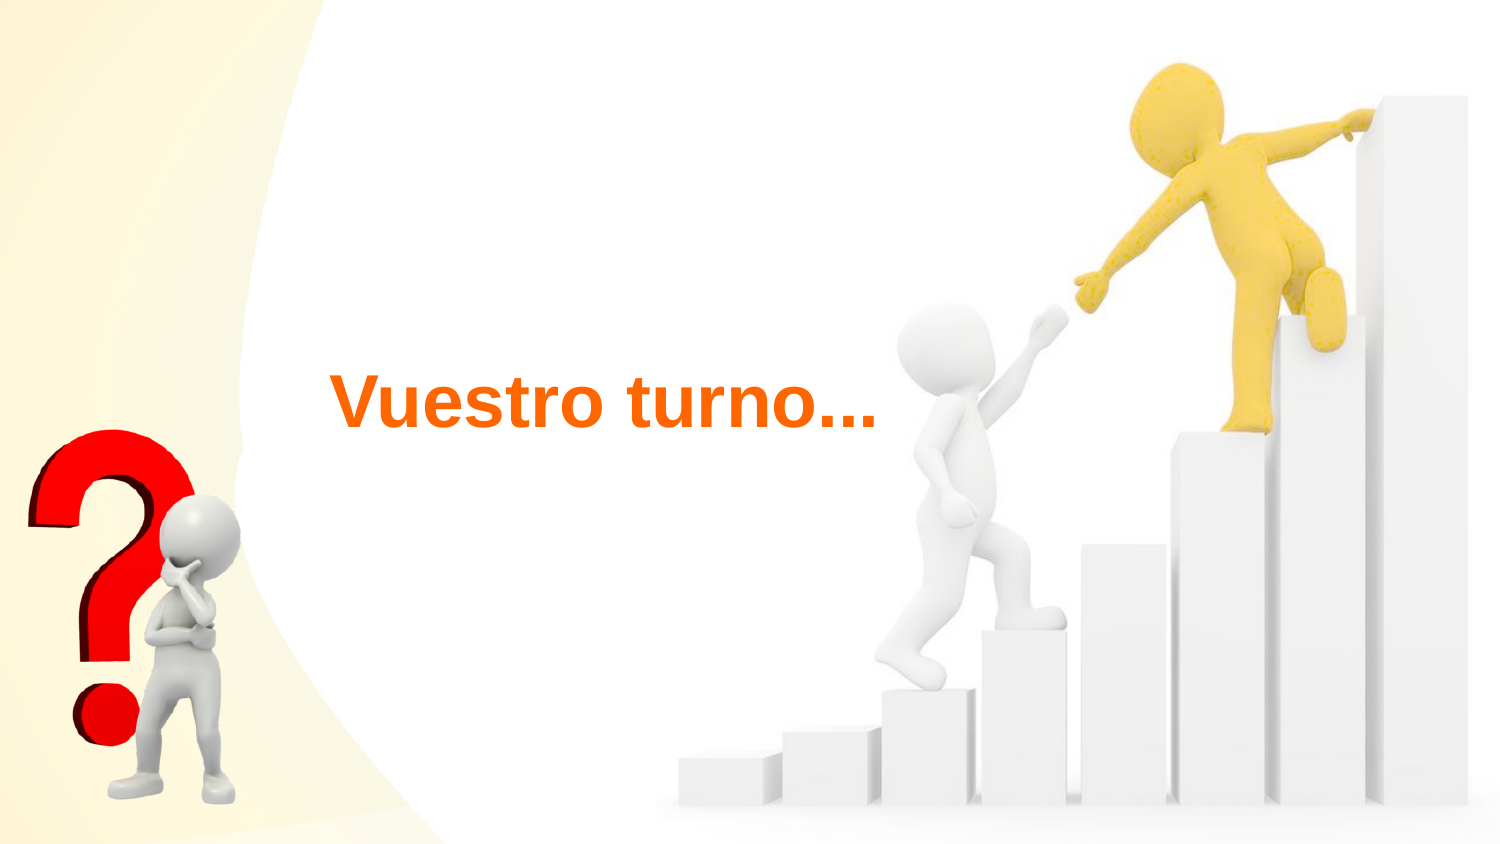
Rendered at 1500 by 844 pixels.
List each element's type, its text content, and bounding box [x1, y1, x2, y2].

text_box Vuestro turno... [283, 352, 926, 508]
picture [0, 0, 1500, 844]
